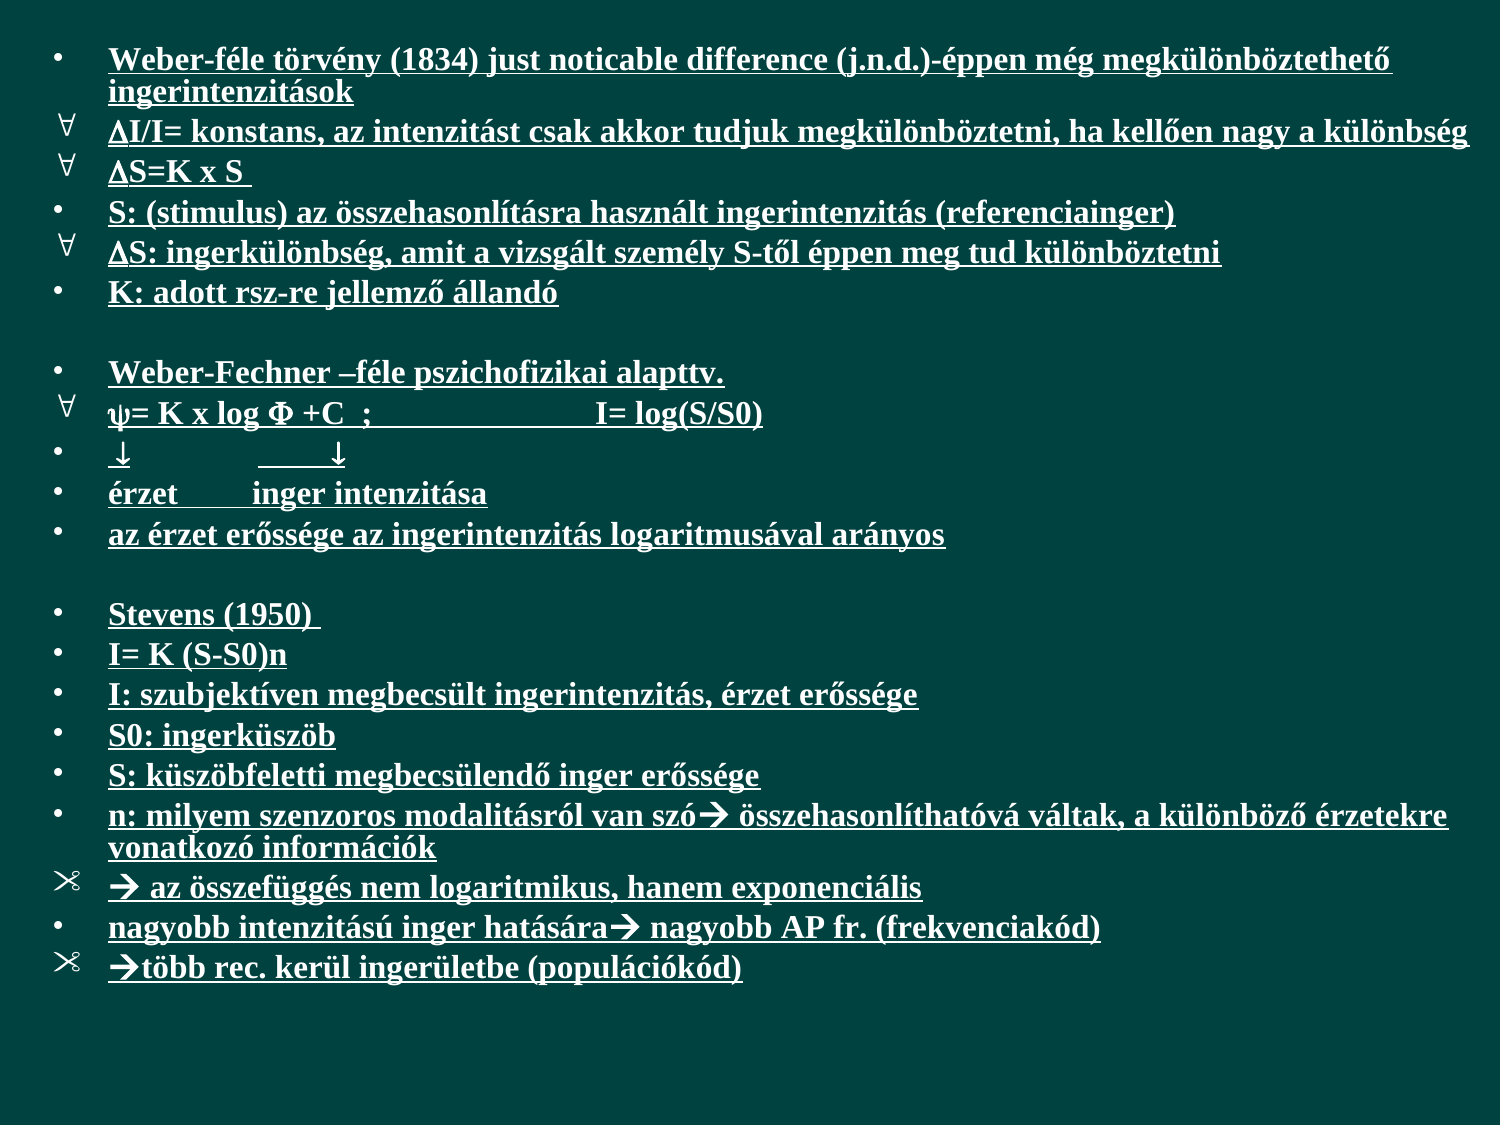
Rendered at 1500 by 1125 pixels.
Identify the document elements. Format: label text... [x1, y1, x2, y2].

text_box Weber-féle törvény (1834) just noticable difference (j.n.d.)-éppen még megkülönböztethető ingerintenzitások I/I= konstans, az intenzitást csak akkor tudjuk megkülönböztetni, ha kellően nagy a különbség S=K x S S: (stimulus) az összehasonlításra használt ingerintenzitás (referenciainger) S: ingerkülönbség, amit a vizsgált személy S-től éppen meg tud különböztetni K: adott rsz-re jellemző állandó Weber-Fechner –féle pszichofizikai alapttv. = K x log  +C ; I= log(S/S0)   érzet inger intenzitása az érzet erőssége az ingerintenzitás logaritmusával arányos Stevens (1950) I= K (S-S0)n I: szubjektíven megbecsült ingerintenzitás, érzet erőssége S0: ingerküszöb S: küszöbfeletti megbecsülendő inger erőssége n: milyem szenzoros modalitásról van szó összehasonlíthatóvá váltak, a különböző érzetekre vonatkozó információk  az összefüggés nem logaritmikus, hanem exponenciális nagyobb intenzitású inger hatására nagyobb AP fr. (frekvenciakód) több rec. kerül ingerületbe (populációkód) [37, 37, 1500, 1125]
